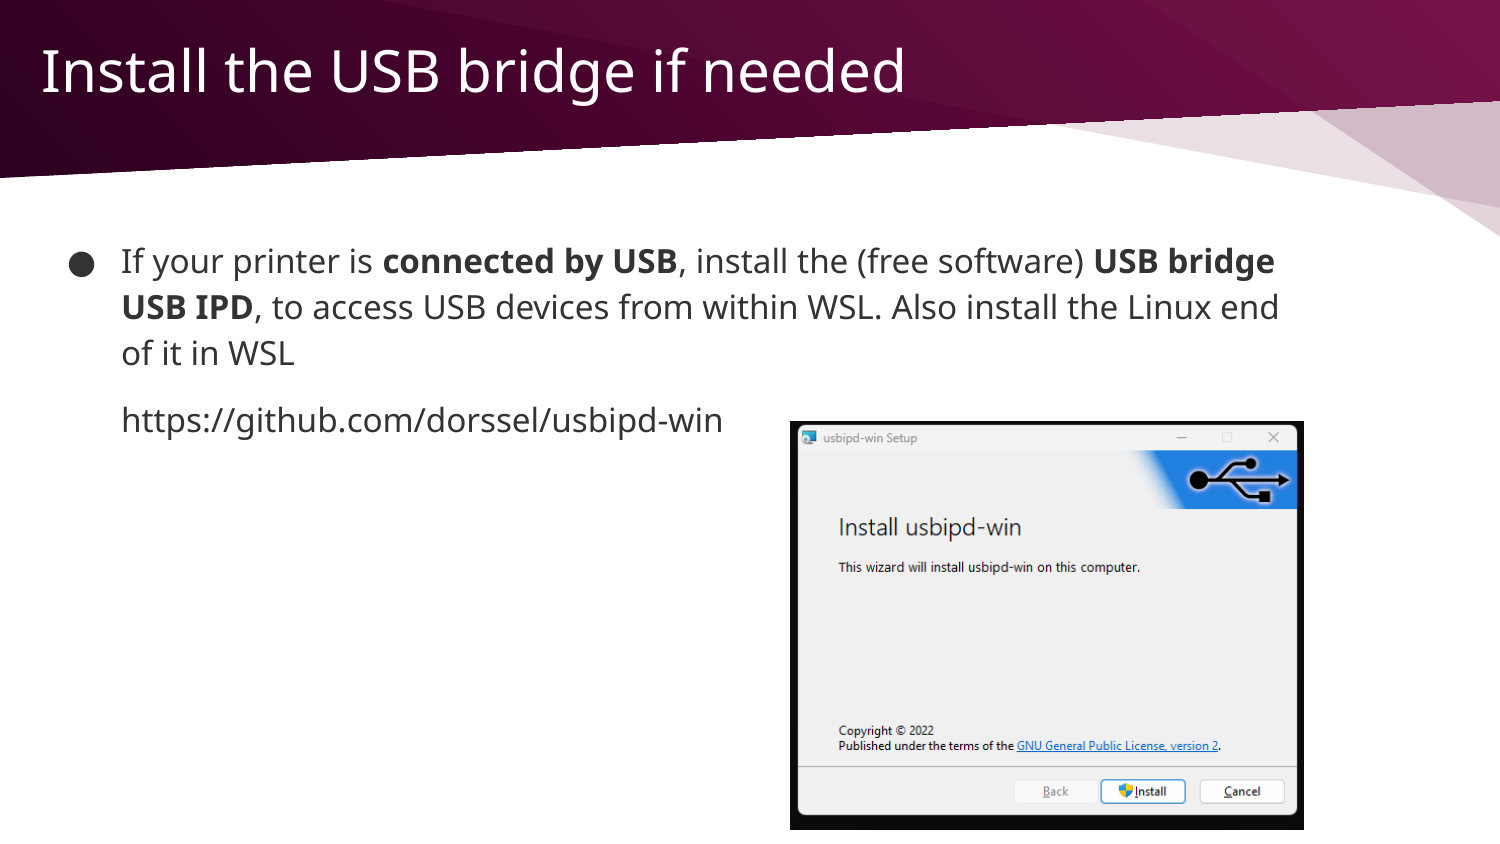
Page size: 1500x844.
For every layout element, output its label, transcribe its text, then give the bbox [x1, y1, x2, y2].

picture [790, 421, 1304, 830]
list If your printer is connected by USB, install the (free software) USB bridge USB IPD, to access USB devices from within WSL. Also install the Linux end of it in WSL https://github.com/dorssel/usbipd-win [35, 229, 1324, 789]
title Install the USB bridge if needed [41, 5, 1336, 134]
